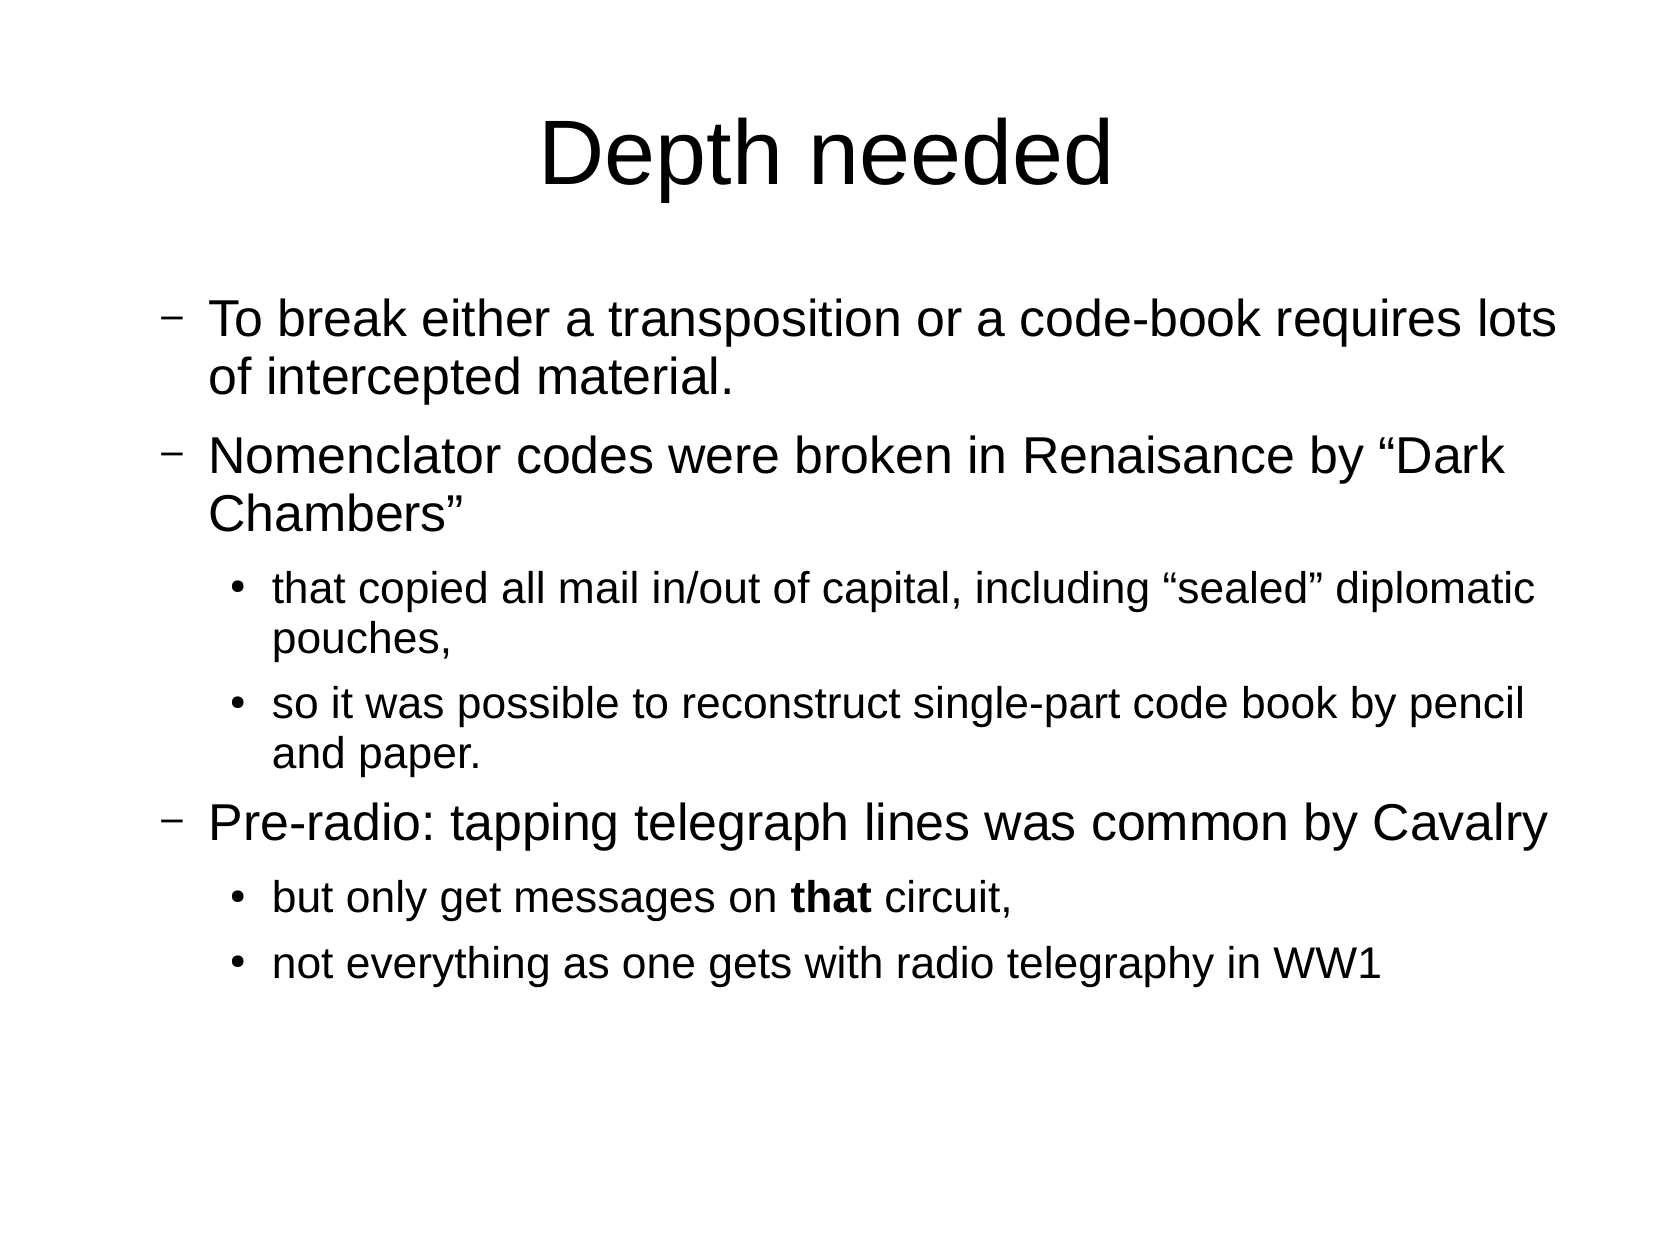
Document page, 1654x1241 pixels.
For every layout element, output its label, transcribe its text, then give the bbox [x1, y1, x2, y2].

list To break either a transposition or a code-book requires lots of intercepted material. Nomenclator codes were broken in Renaisance by “Dark Chambers” that copied all mail in/out of capital, including “sealed” diplomatic pouches, so it was possible to reconstruct single-part code book by pencil and paper. Pre-radio: tapping telegraph lines was common by Cavalry but only get messages on that circuit, not everything as one gets with radio telegraphy in WW1 [82, 290, 1571, 1010]
title Depth needed [82, 49, 1571, 257]
